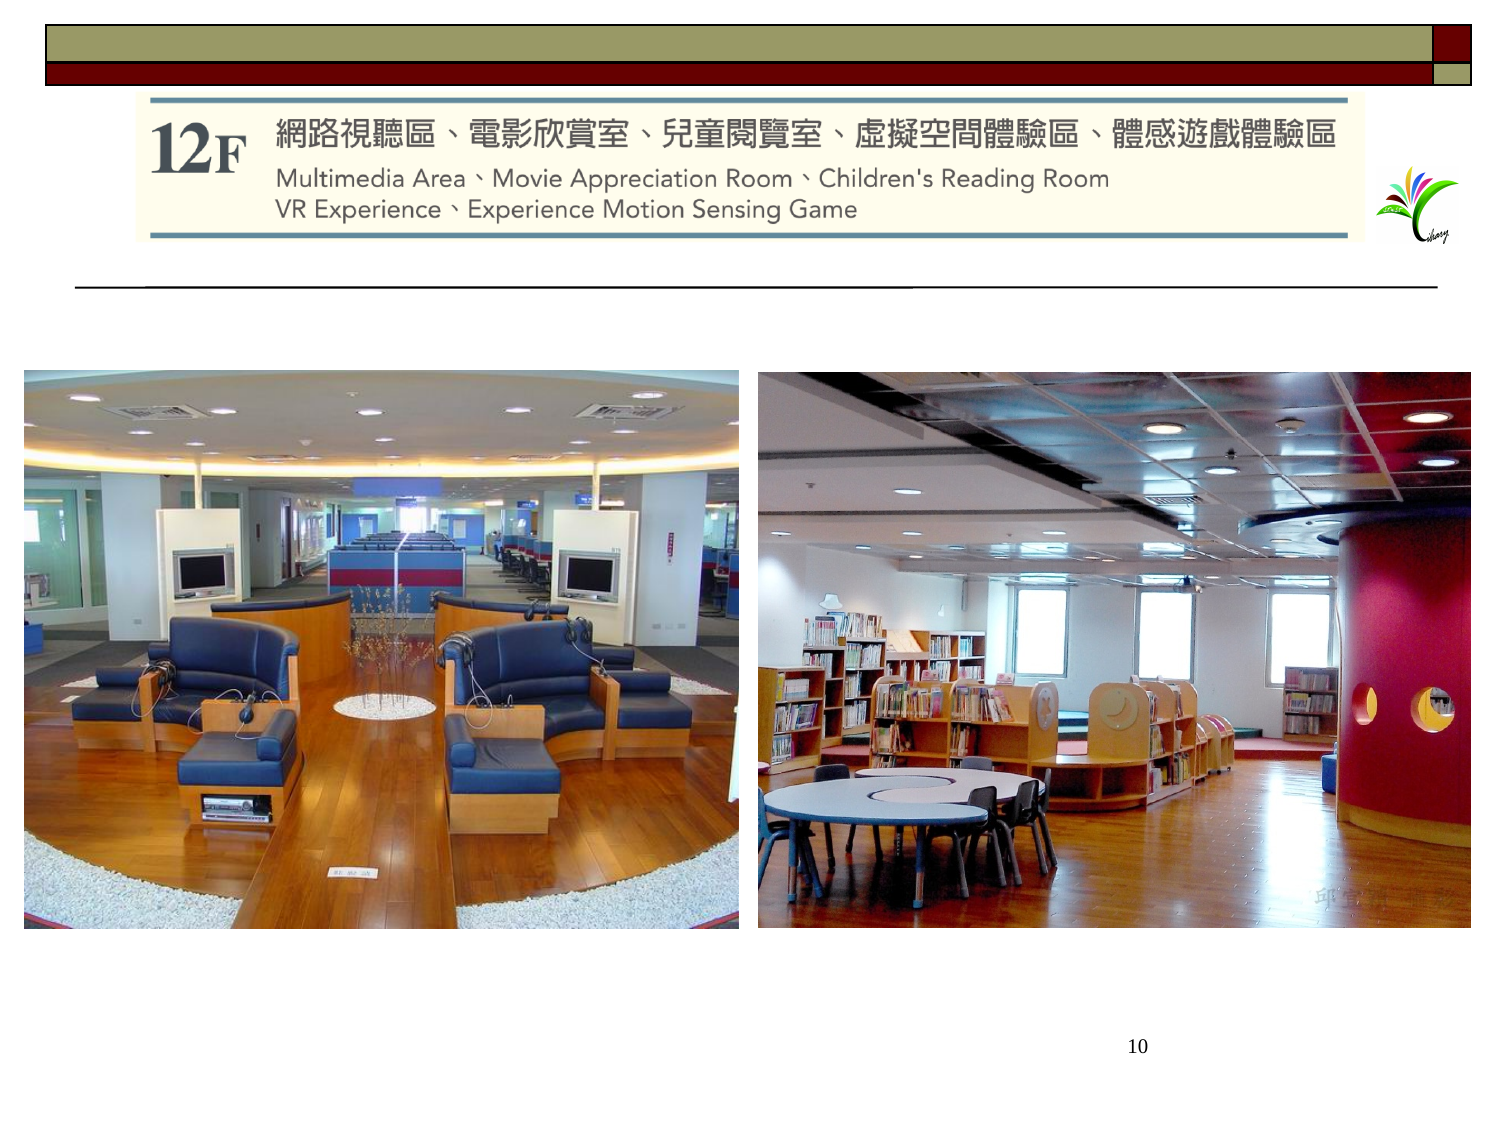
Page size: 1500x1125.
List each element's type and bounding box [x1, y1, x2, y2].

text_box [1112, 1025, 1426, 1101]
picture [758, 372, 1471, 1074]
picture [1376, 166, 1459, 244]
picture [134, 90, 1366, 243]
picture [24, 370, 739, 929]
